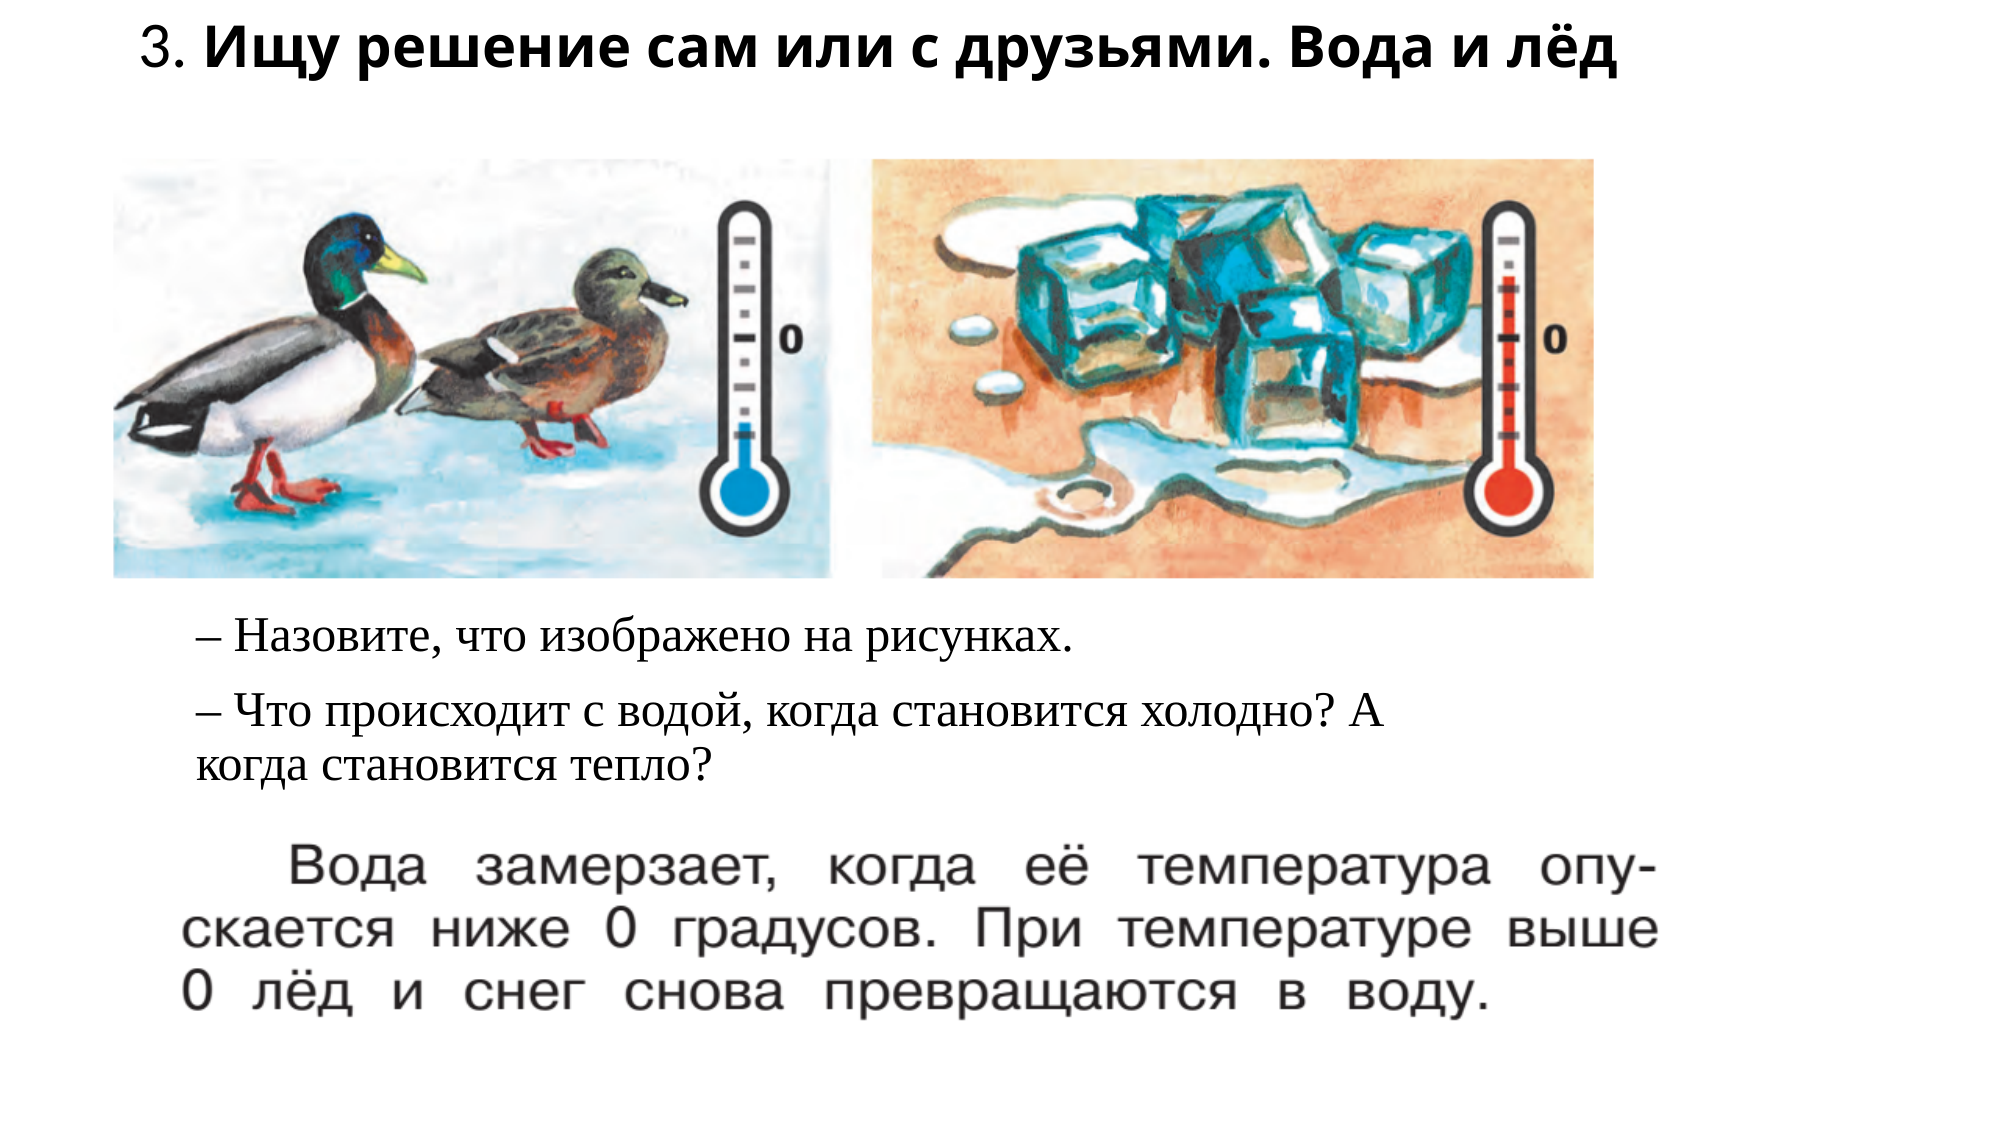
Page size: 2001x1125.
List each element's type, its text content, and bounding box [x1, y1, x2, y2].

picture [181, 823, 1689, 1036]
list – Назовите, что изображено на рисунках. – Что происходит с водой, когда становится холодно? А когда становится тепло? [181, 600, 1467, 814]
picture [109, 150, 1619, 591]
title 3. Ищу решение сам или с друзьями. Вода и лёд [123, 3, 1849, 90]
